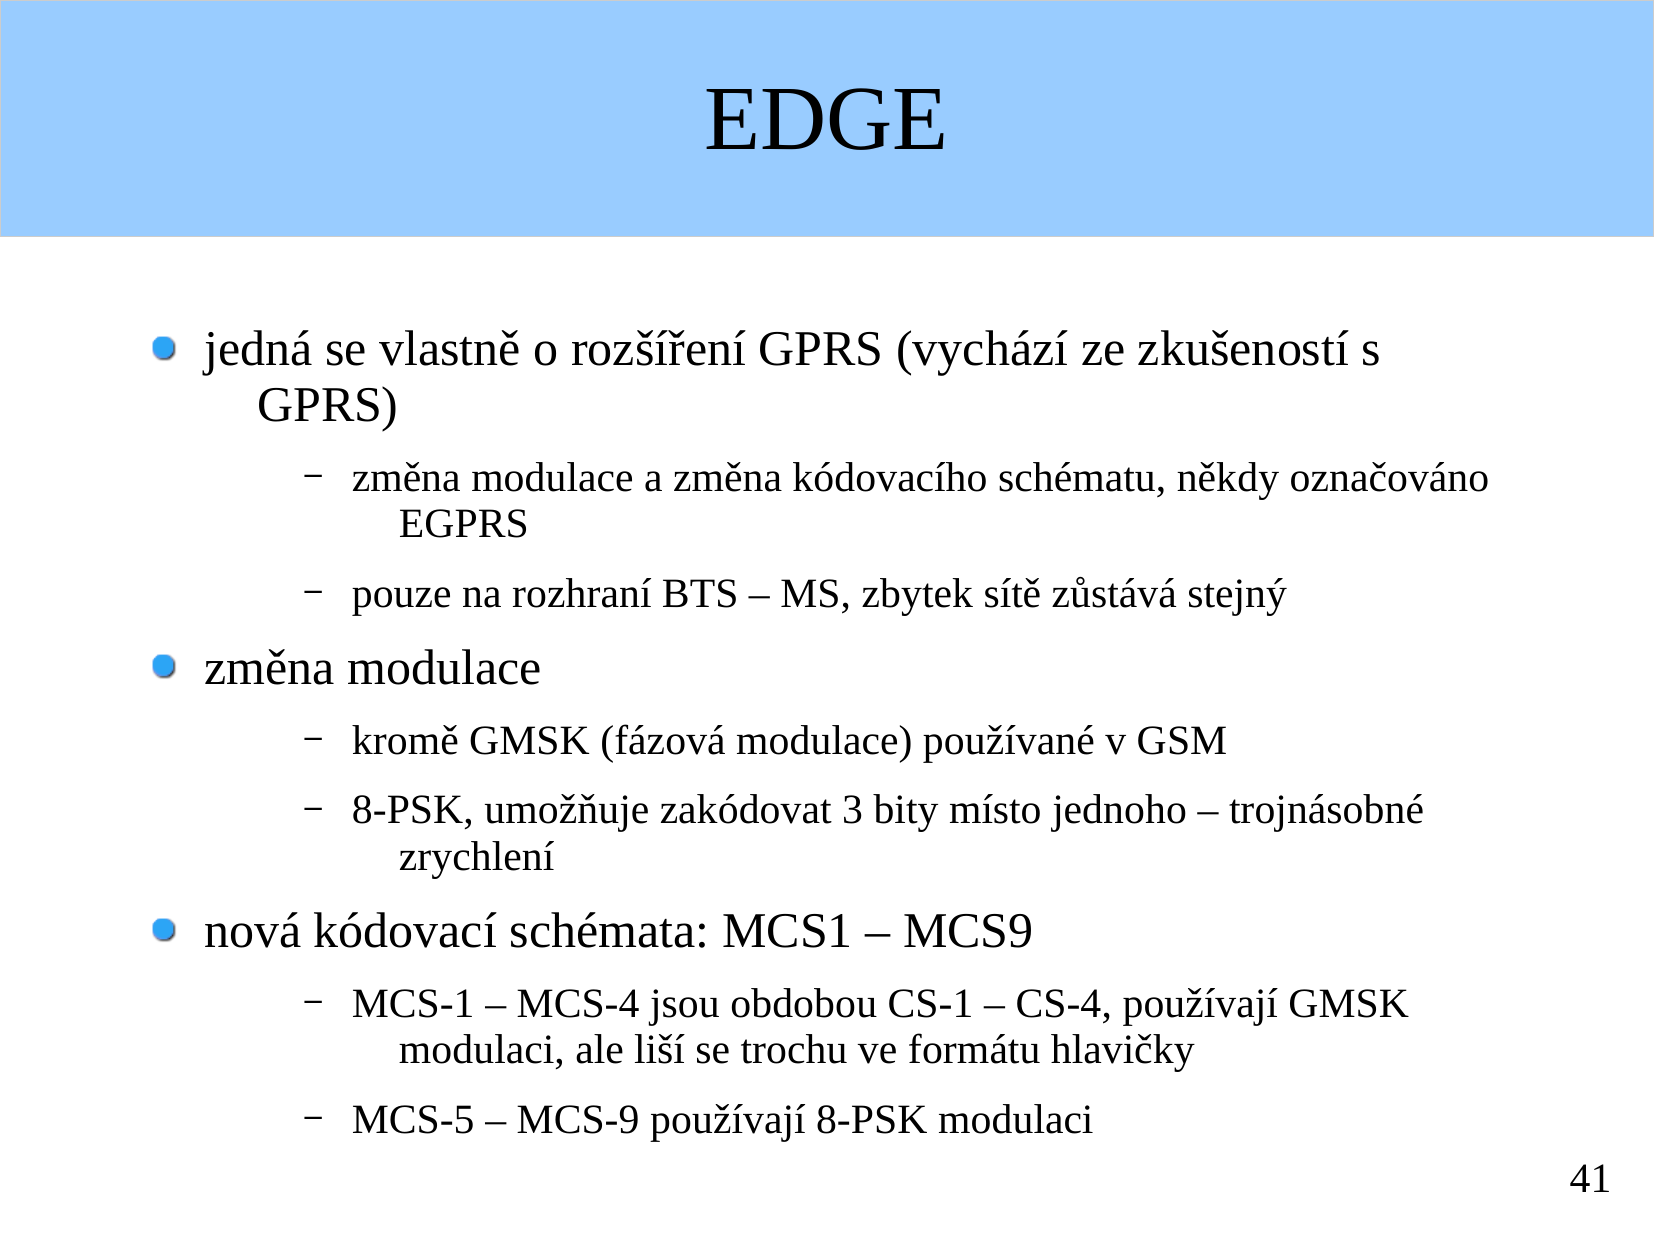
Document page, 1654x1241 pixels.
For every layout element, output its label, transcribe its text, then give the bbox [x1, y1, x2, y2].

title EDGE [0, 0, 1654, 237]
list jedná se vlastně o rozšíření GPRS (vychází ze zkušeností s GPRS) změna modulace a změna kódovacího schématu, někdy označováno EGPRS pouze na rozhraní BTS – MS, zbytek sítě zůstává stejný změna modulace kromě GMSK (fázová modulace) používané v GSM 8-PSK, umožňuje zakódovat 3 bity místo jednoho – trojnásobné zrychlení nová kódovací schémata: MCS1 – MCS9 MCS-1 – MCS-4 jsou obdobou CS-1 – CS-4, používají GMSK modulaci, ale liší se trochu ve formátu hlavičky MCS-5 – MCS-9 používají 8-PSK modulaci [115, 321, 1524, 1182]
